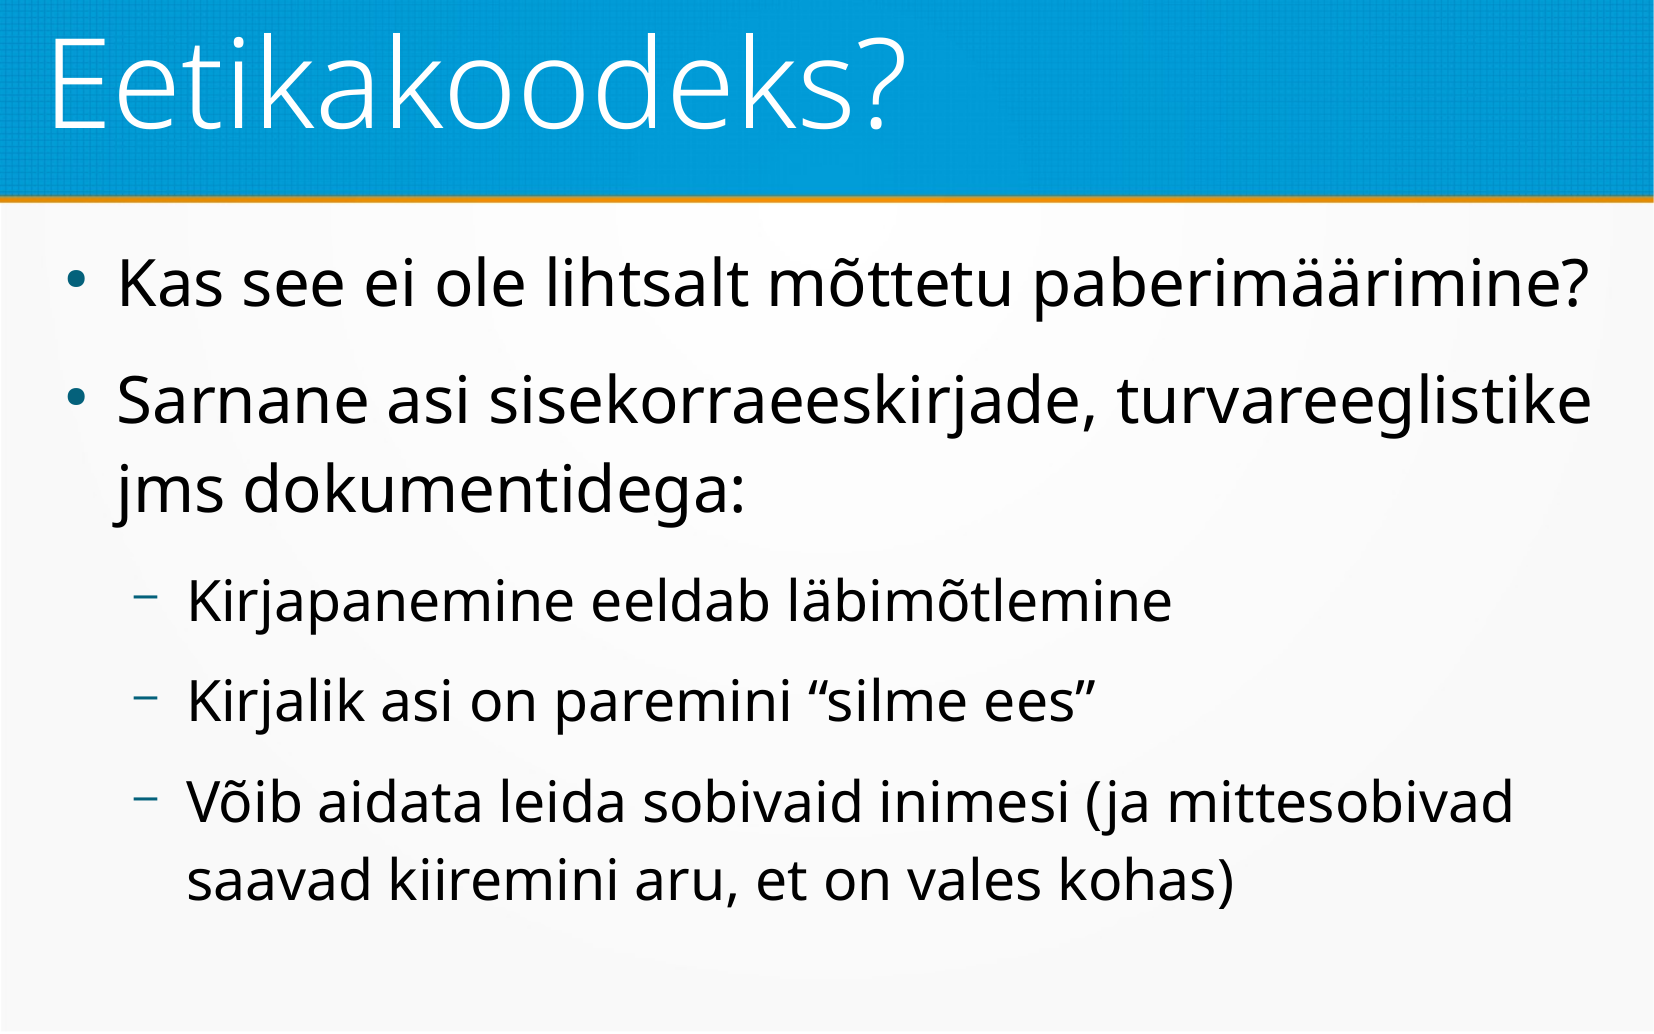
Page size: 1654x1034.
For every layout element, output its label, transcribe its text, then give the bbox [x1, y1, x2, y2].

list Kas see ei ole lihtsalt mõttetu paberimäärimine? Sarnane asi sisekorraeeskirjade, turvareeglistike jms dokumentidega: Kirjapanemine eeldab läbimõtlemine Kirjalik asi on paremini “silme ees” Võib aidata leida sobivaid inimesi (ja mittesobivad saavad kiiremini aru, et on vales kohas) [47, 236, 1607, 1002]
picture [0, 195, 1654, 1034]
title Eetikakoodeks? [43, 0, 1619, 166]
